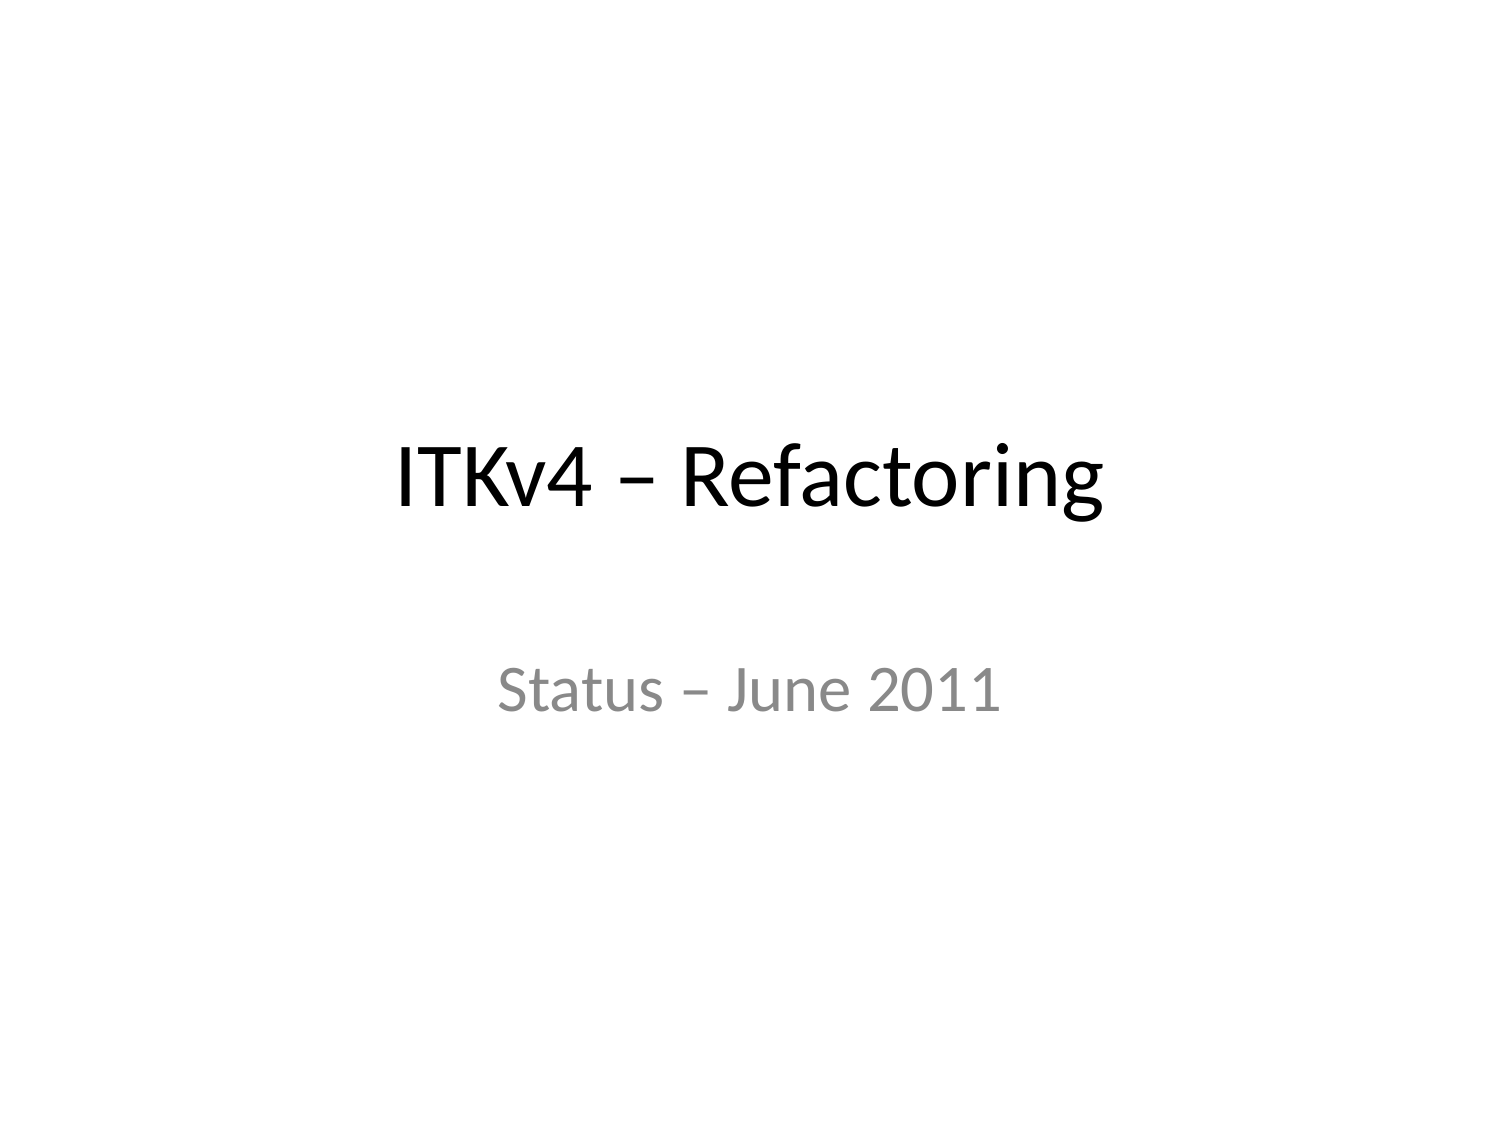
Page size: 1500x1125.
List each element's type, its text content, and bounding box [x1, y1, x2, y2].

title ITKv4 – Refactoring [112, 349, 1388, 591]
subtitle Status – June 2011 [225, 637, 1276, 925]
